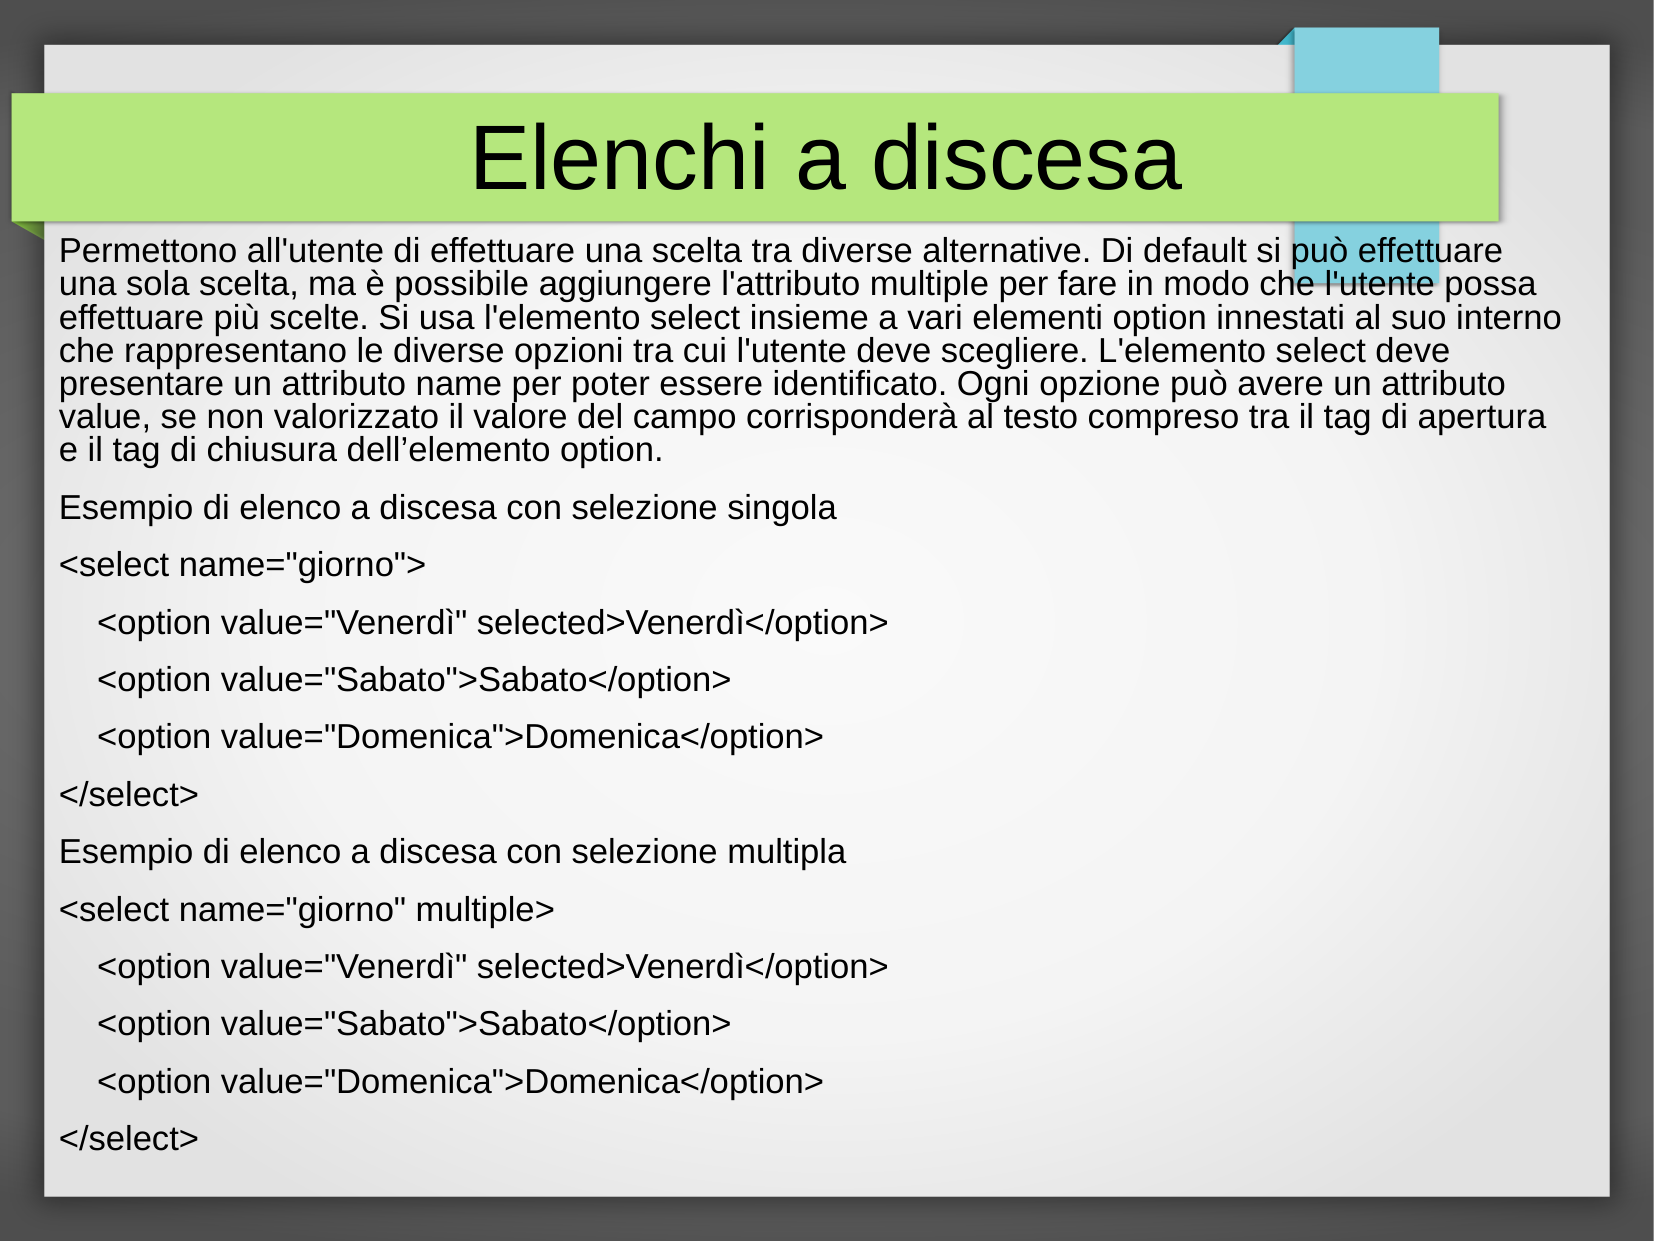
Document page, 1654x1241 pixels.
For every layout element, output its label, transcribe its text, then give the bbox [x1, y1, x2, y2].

picture [0, 0, 1654, 1241]
list Permettono all'utente di effettuare una scelta tra diverse alternative. Di default si può effettuare una sola scelta, ma è possibile aggiungere l'attributo multiple per fare in modo che l'utente possa effettuare più scelte. Si usa l'elemento select insieme a vari elementi option innestati al suo interno che rappresentano le diverse opzioni tra cui l'utente deve scegliere. L'elemento select deve presentare un attributo name per poter essere identificato. Ogni opzione può avere un attributo value, se non valorizzato il valore del campo corrisponderà al testo compreso tra il tag di apertura e il tag di chiusura dell’elemento option. Esempio di elenco a discesa con selezione singola <select name="giorno"> <option value="Venerdì" selected>Venerdì</option> <option value="Sabato">Sabato</option> <option value="Domenica">Domenica</option> </select> Esempio di elenco a discesa con selezione multipla <select name="giorno" multiple> <option value="Venerdì" selected>Venerdì</option> <option value="Sabato">Sabato</option> <option value="Domenica">Domenica</option> </select> [59, 236, 1571, 1162]
title Elenchi a discesa [82, 49, 1571, 236]
